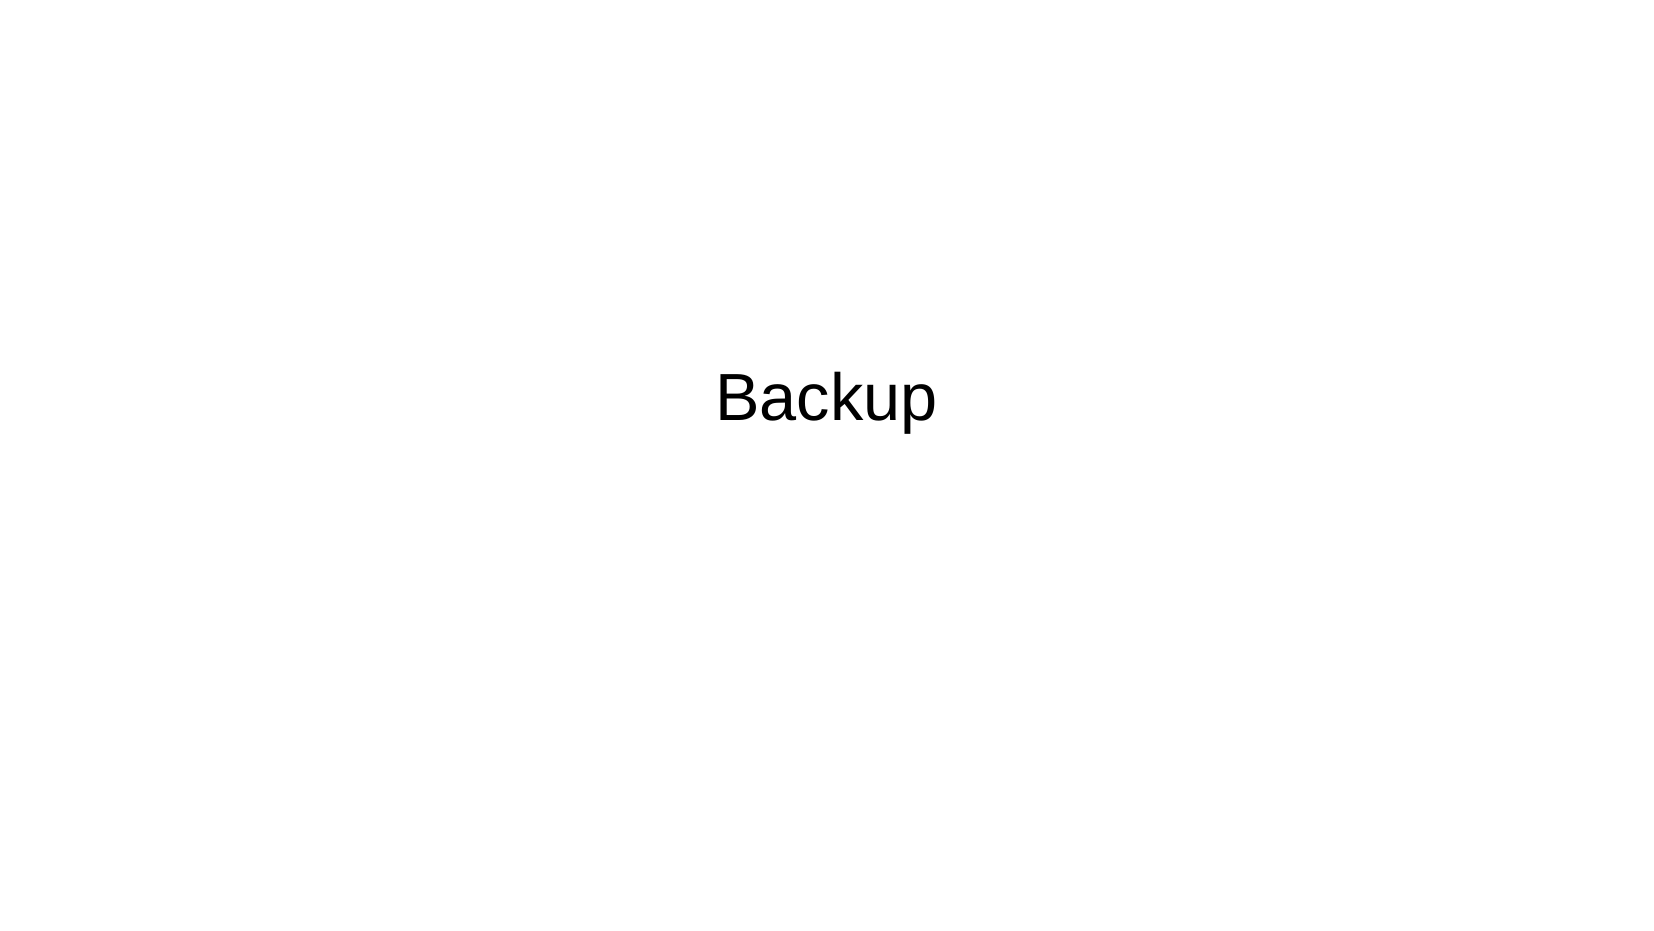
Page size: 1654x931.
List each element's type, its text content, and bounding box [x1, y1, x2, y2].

subtitle Backup [82, 37, 1571, 757]
